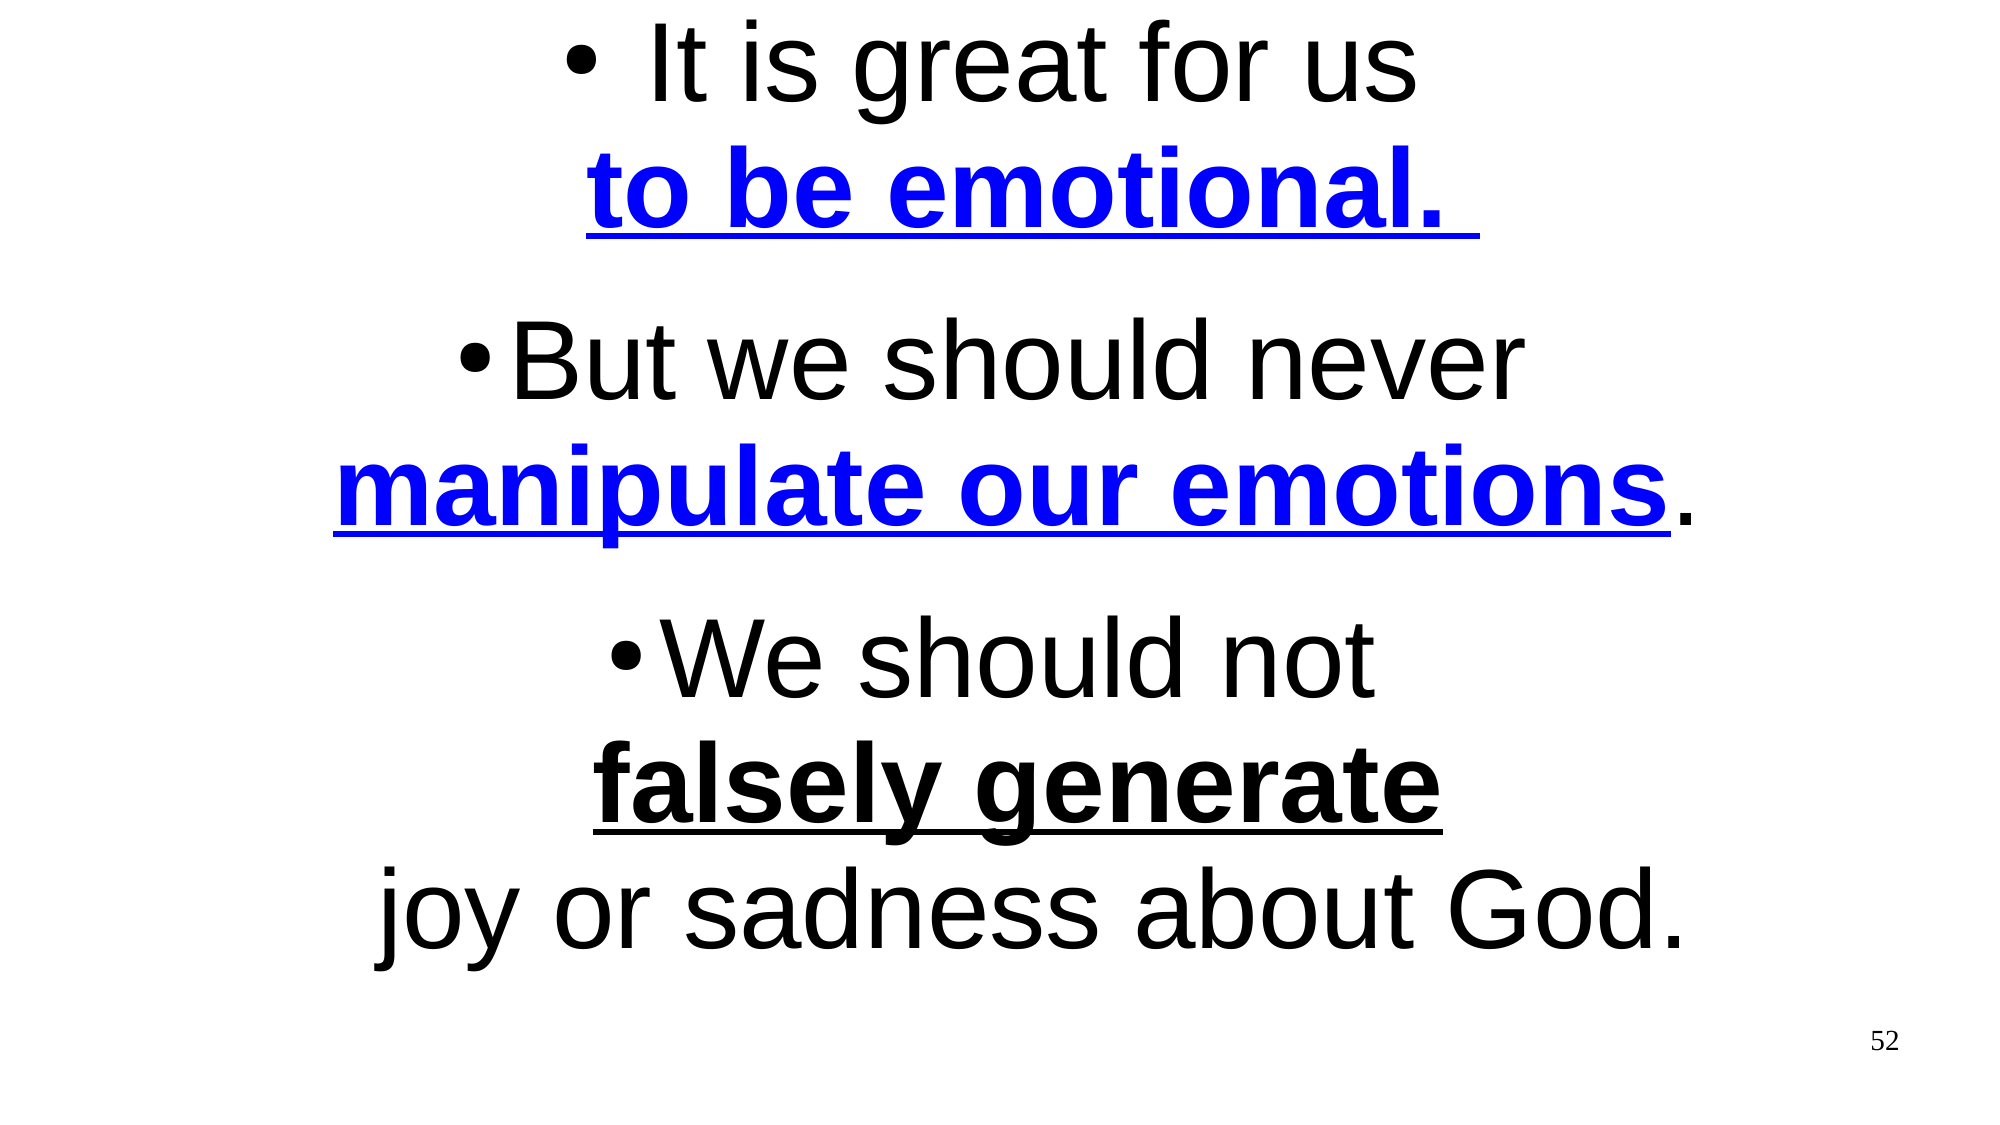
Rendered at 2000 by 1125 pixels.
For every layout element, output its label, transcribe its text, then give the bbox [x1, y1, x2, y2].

list It is great for us to be emotional. But we should never manipulate our emotions. We should not falsely generate joy or sadness about God. [0, 0, 1996, 1123]
